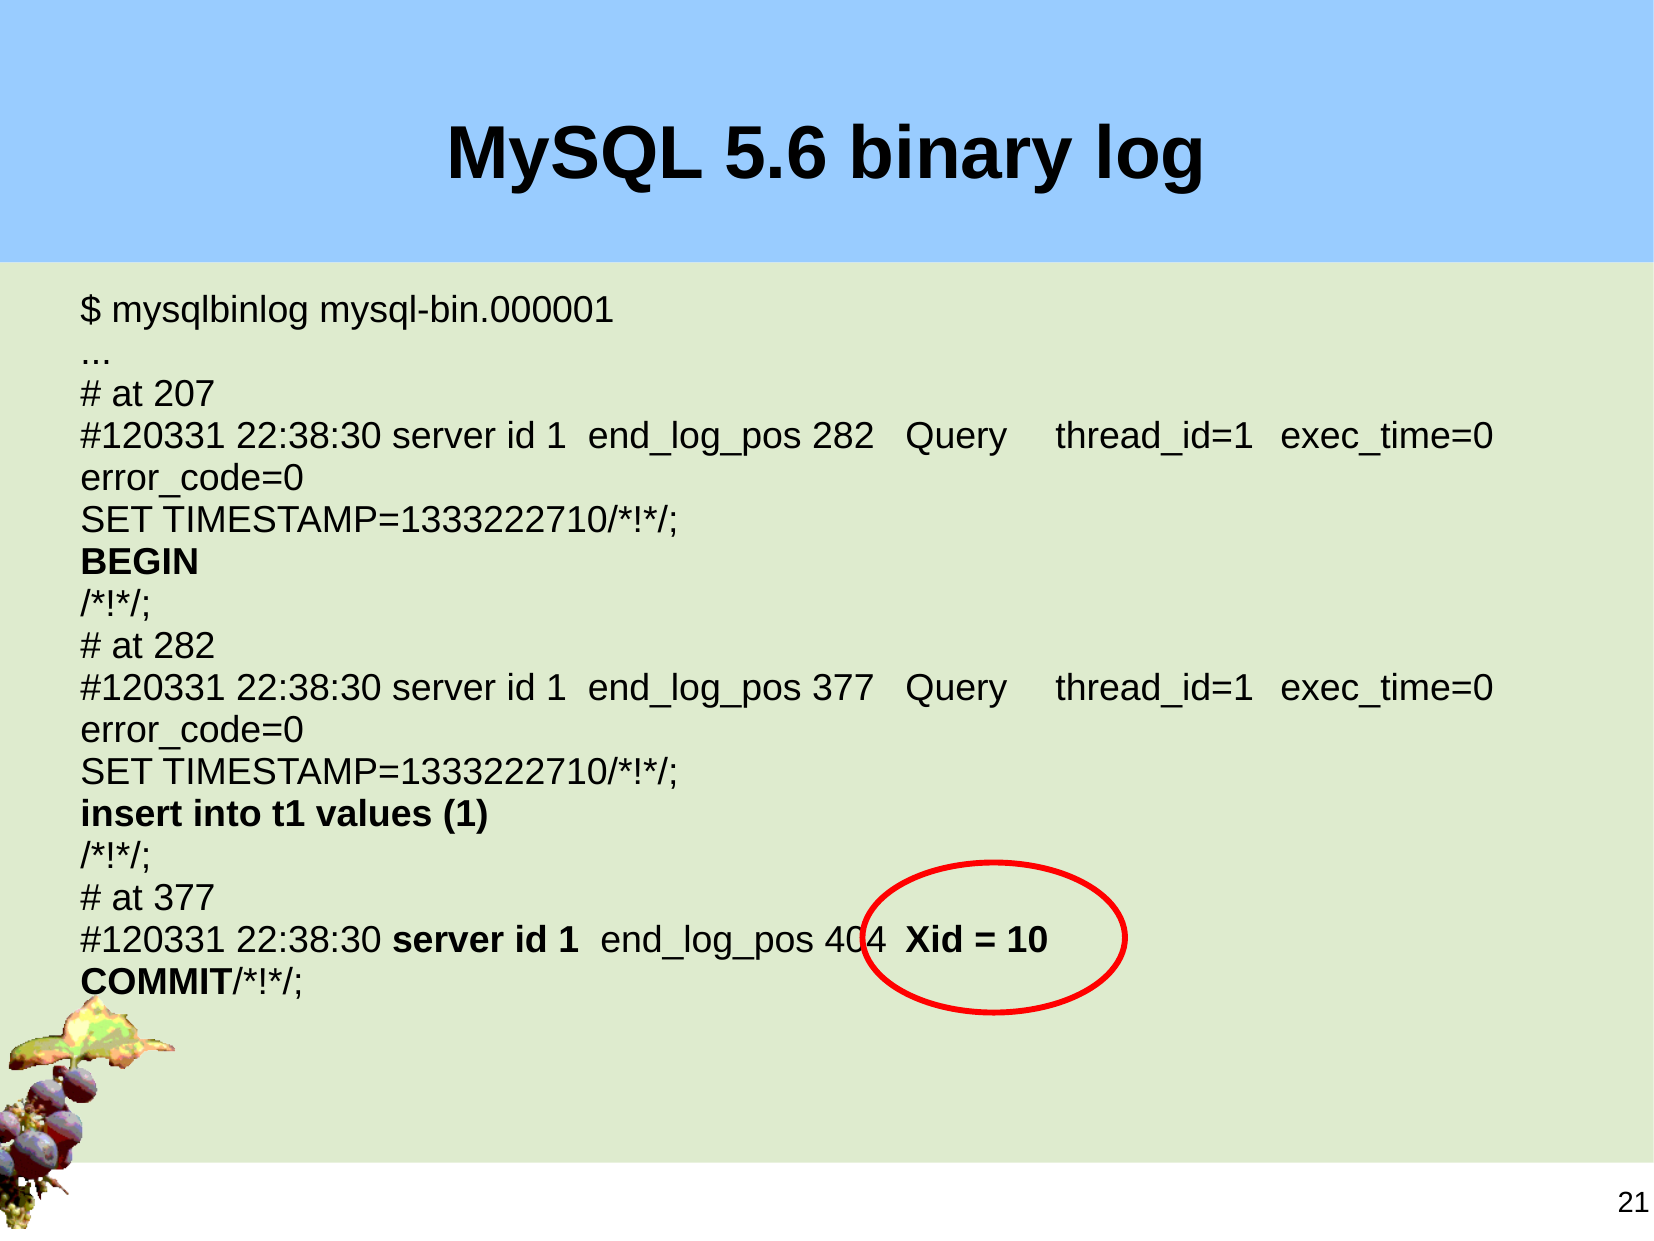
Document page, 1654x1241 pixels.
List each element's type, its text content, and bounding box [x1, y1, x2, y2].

title MySQL 5.6 binary log [82, 49, 1571, 257]
list $ mysqlbinlog mysql-bin.000001 ... # at 207 #120331 22:38:30 server id 1 end_log_pos 282 Query thread_id=1 exec_time=0 error_code=0 SET TIMESTAMP=1333222710/*!*/; BEGIN /*!*/; # at 282 #120331 22:38:30 server id 1 end_log_pos 377 Query thread_id=1 exec_time=0 error_code=0 SET TIMESTAMP=1333222710/*!*/; insert into t1 values (1) /*!*/; # at 377 #120331 22:38:30 server id 1 end_log_pos 404 Xid = 10 COMMIT/*!*/; [80, 288, 1569, 1060]
picture [0, 990, 188, 1229]
